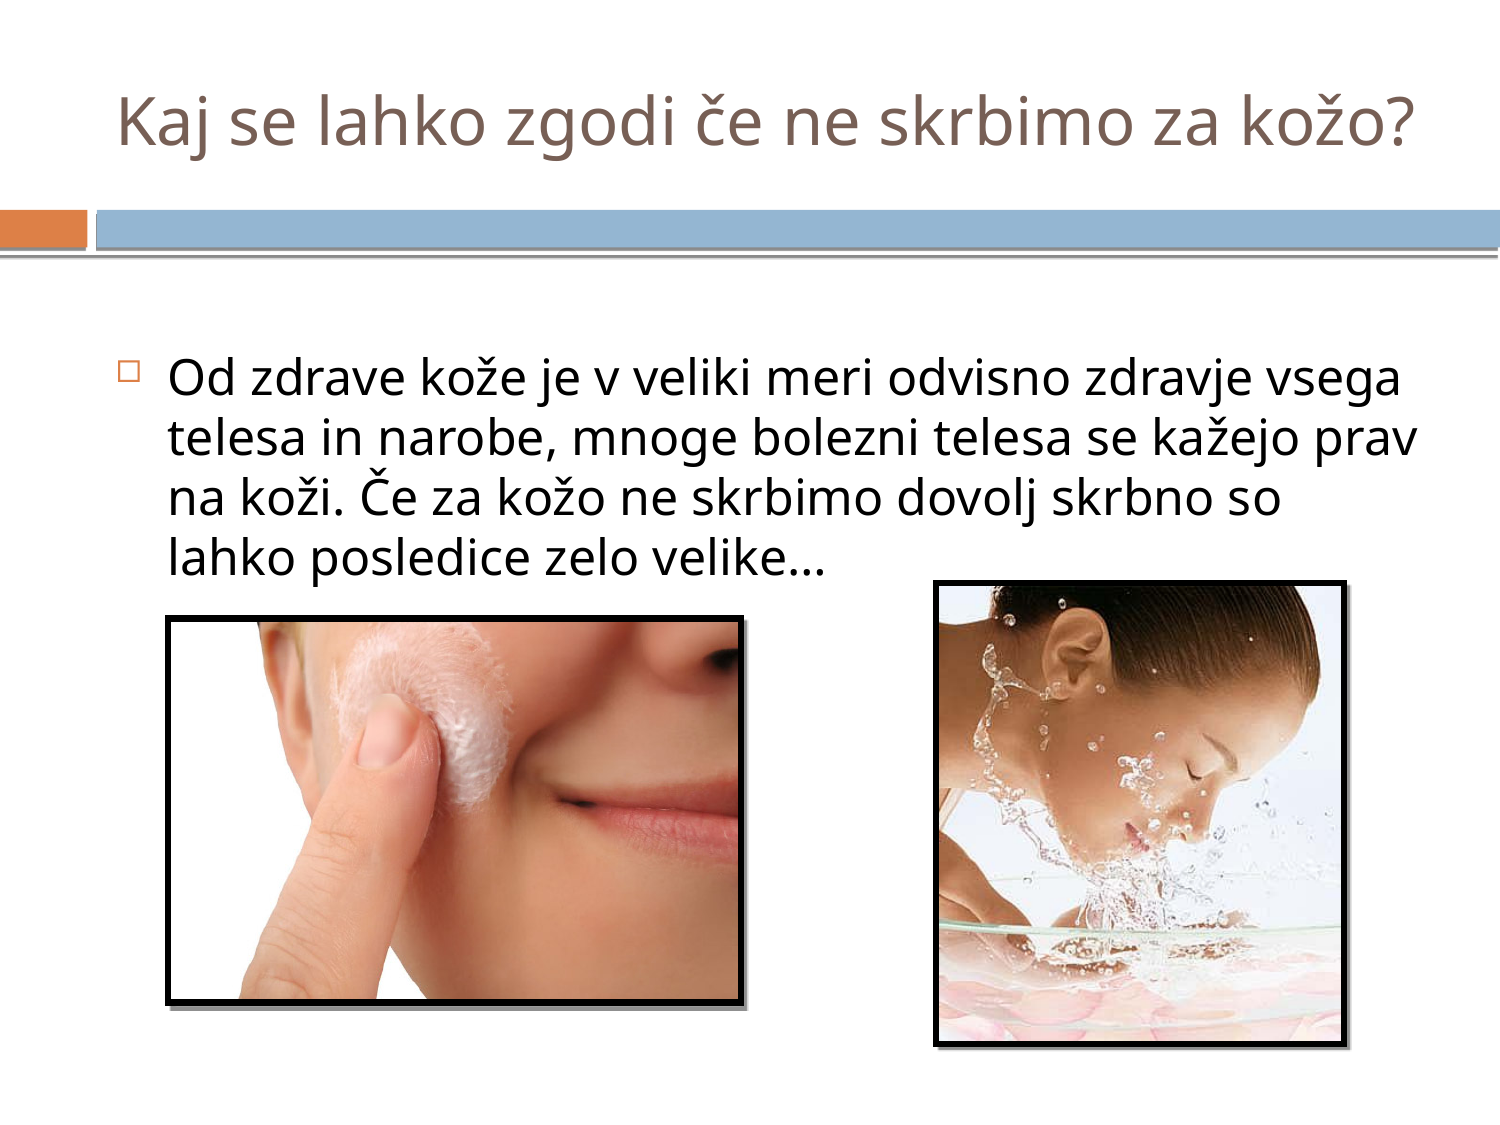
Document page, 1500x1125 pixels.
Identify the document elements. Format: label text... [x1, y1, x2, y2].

picture [939, 586, 1341, 1041]
title Kaj se lahko zgodi če ne skrbimo za kožo? [100, 37, 1438, 200]
picture [171, 621, 739, 1000]
list Od zdrave kože je v veliki meri odvisno zdravje vsega telesa in narobe, mnoge bolezni telesa se kažejo prav na koži. Če za kožo ne skrbimo dovolj skrbno so lahko posledice zelo velike… [100, 338, 1438, 1000]
